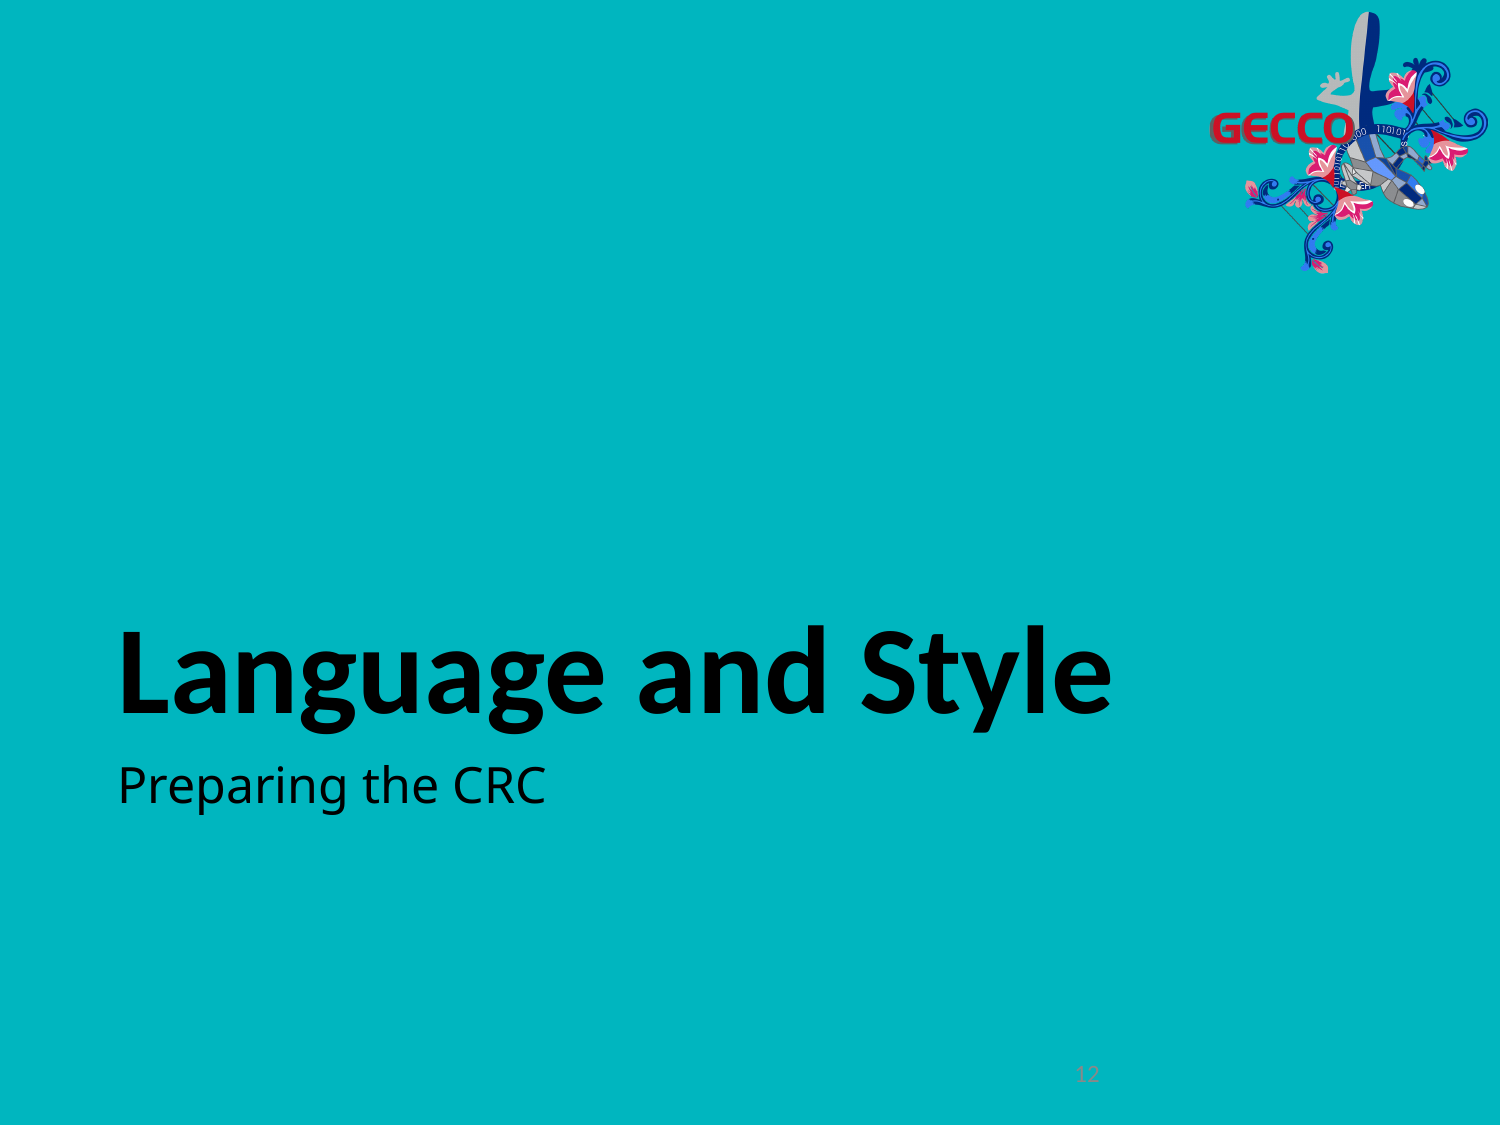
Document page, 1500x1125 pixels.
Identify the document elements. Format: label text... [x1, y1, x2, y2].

list Preparing the CRC [102, 752, 1397, 999]
title Language and Style [102, 280, 1397, 749]
text_box 13 [1059, 1042, 1397, 1103]
